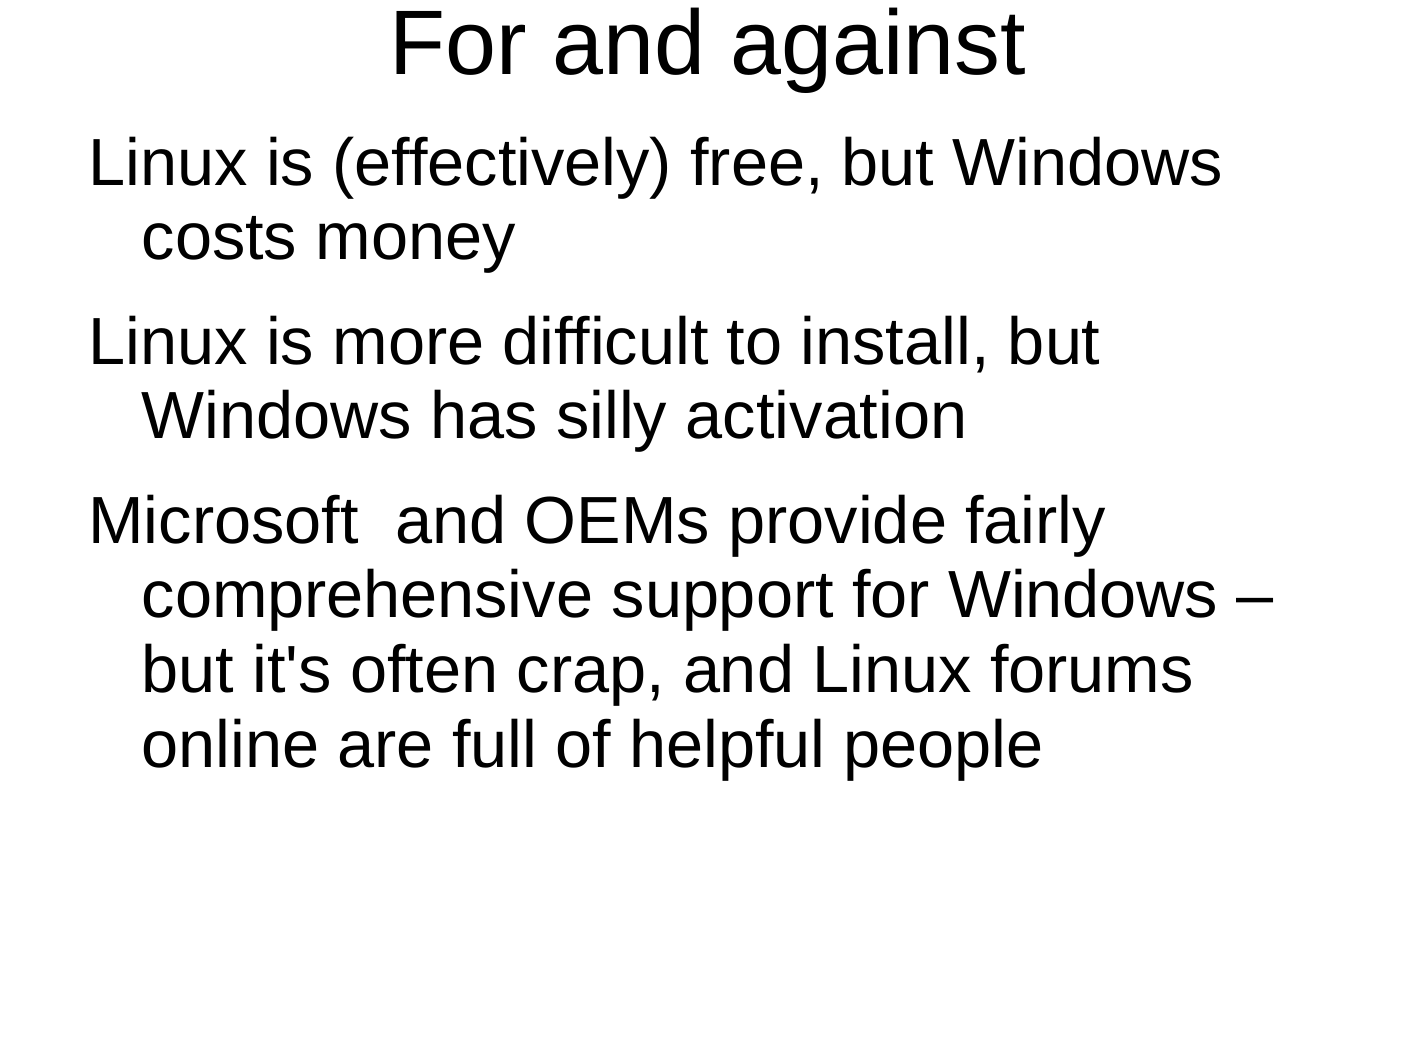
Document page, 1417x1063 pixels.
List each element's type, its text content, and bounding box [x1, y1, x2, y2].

title For and against [70, 0, 1346, 124]
list Linux is (effectively) free, but Windows costs money Linux is more difficult to install, but Windows has silly activation Microsoft and OEMs provide fairly comprehensive support for Windows – but it's often crap, and Linux forums online are full of helpful people [70, 124, 1346, 974]
